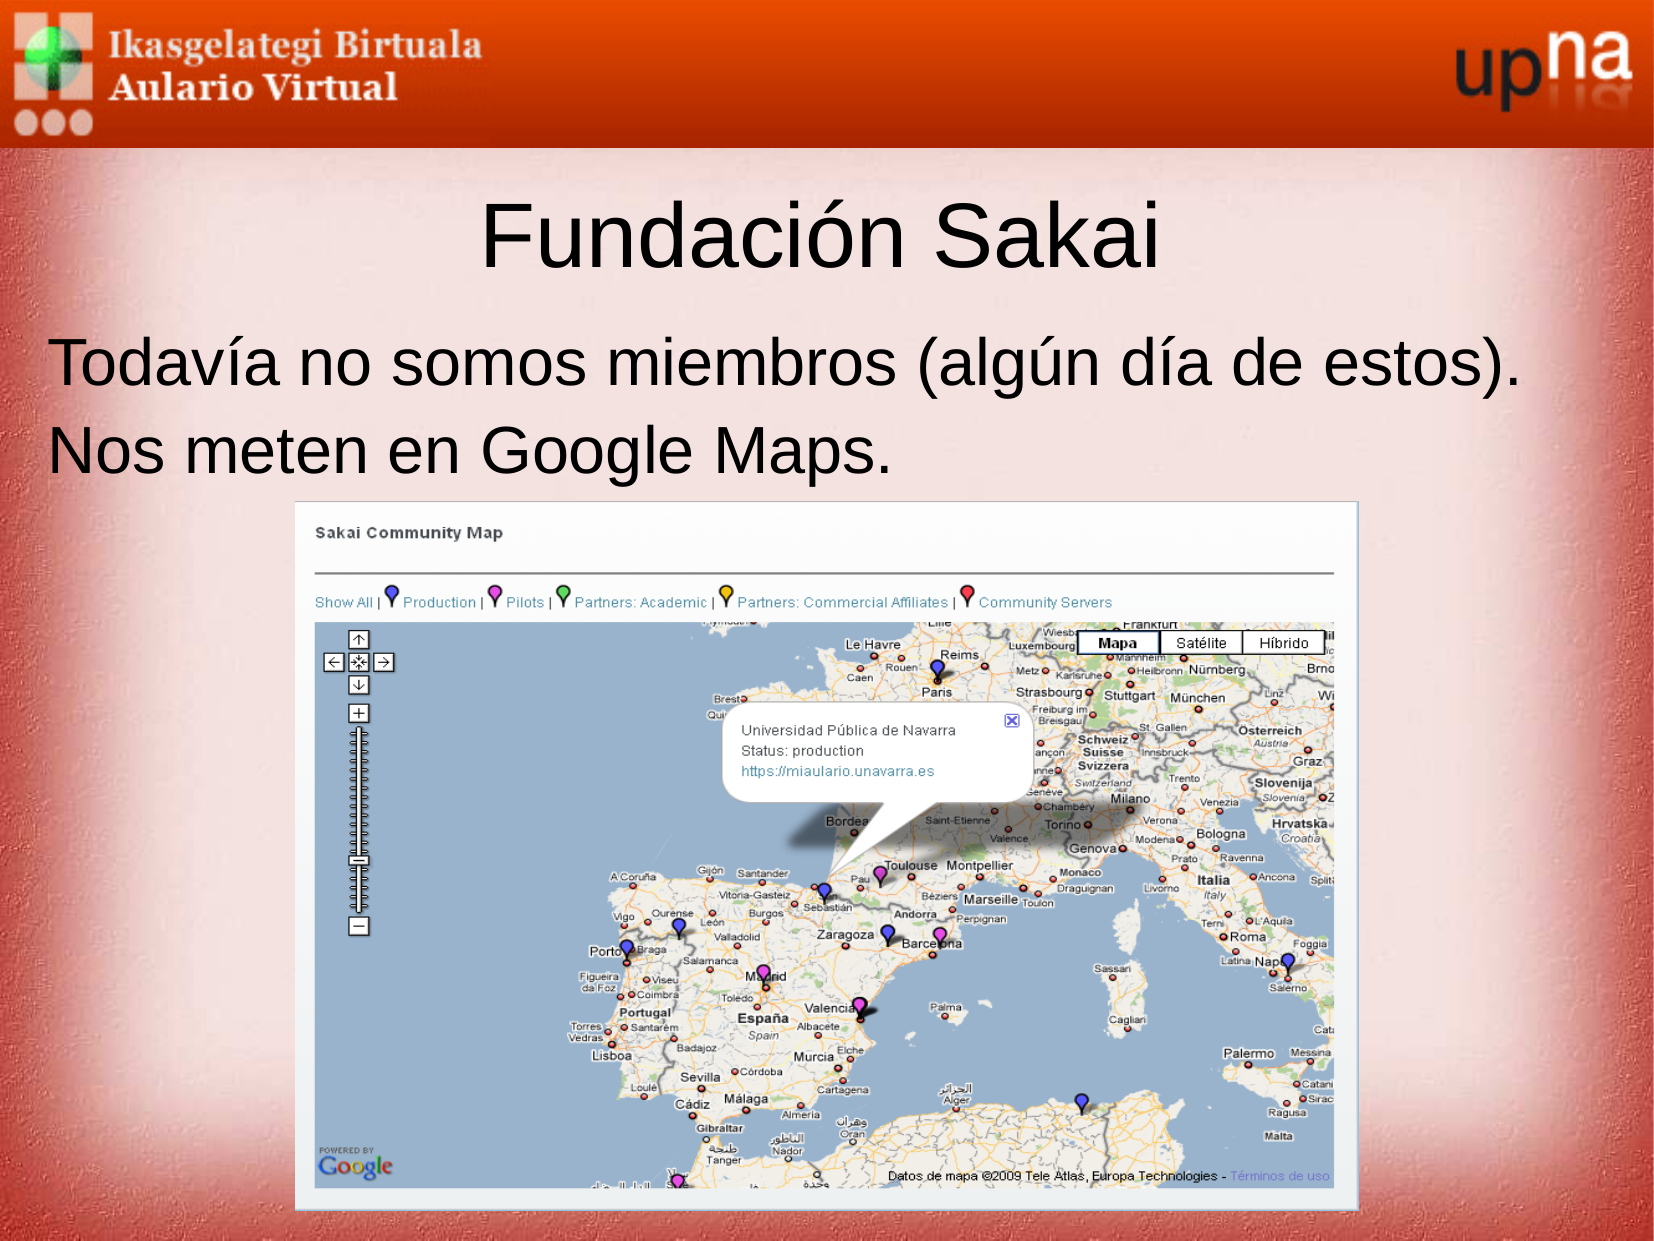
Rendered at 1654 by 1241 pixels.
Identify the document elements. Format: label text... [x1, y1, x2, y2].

picture [0, 0, 1654, 1241]
list Nos meten en Google Maps. [29, 413, 1536, 502]
title Fundación Sakai [77, 147, 1565, 324]
list Todavía no somos miembros (algún día de estos). [29, 324, 1595, 414]
